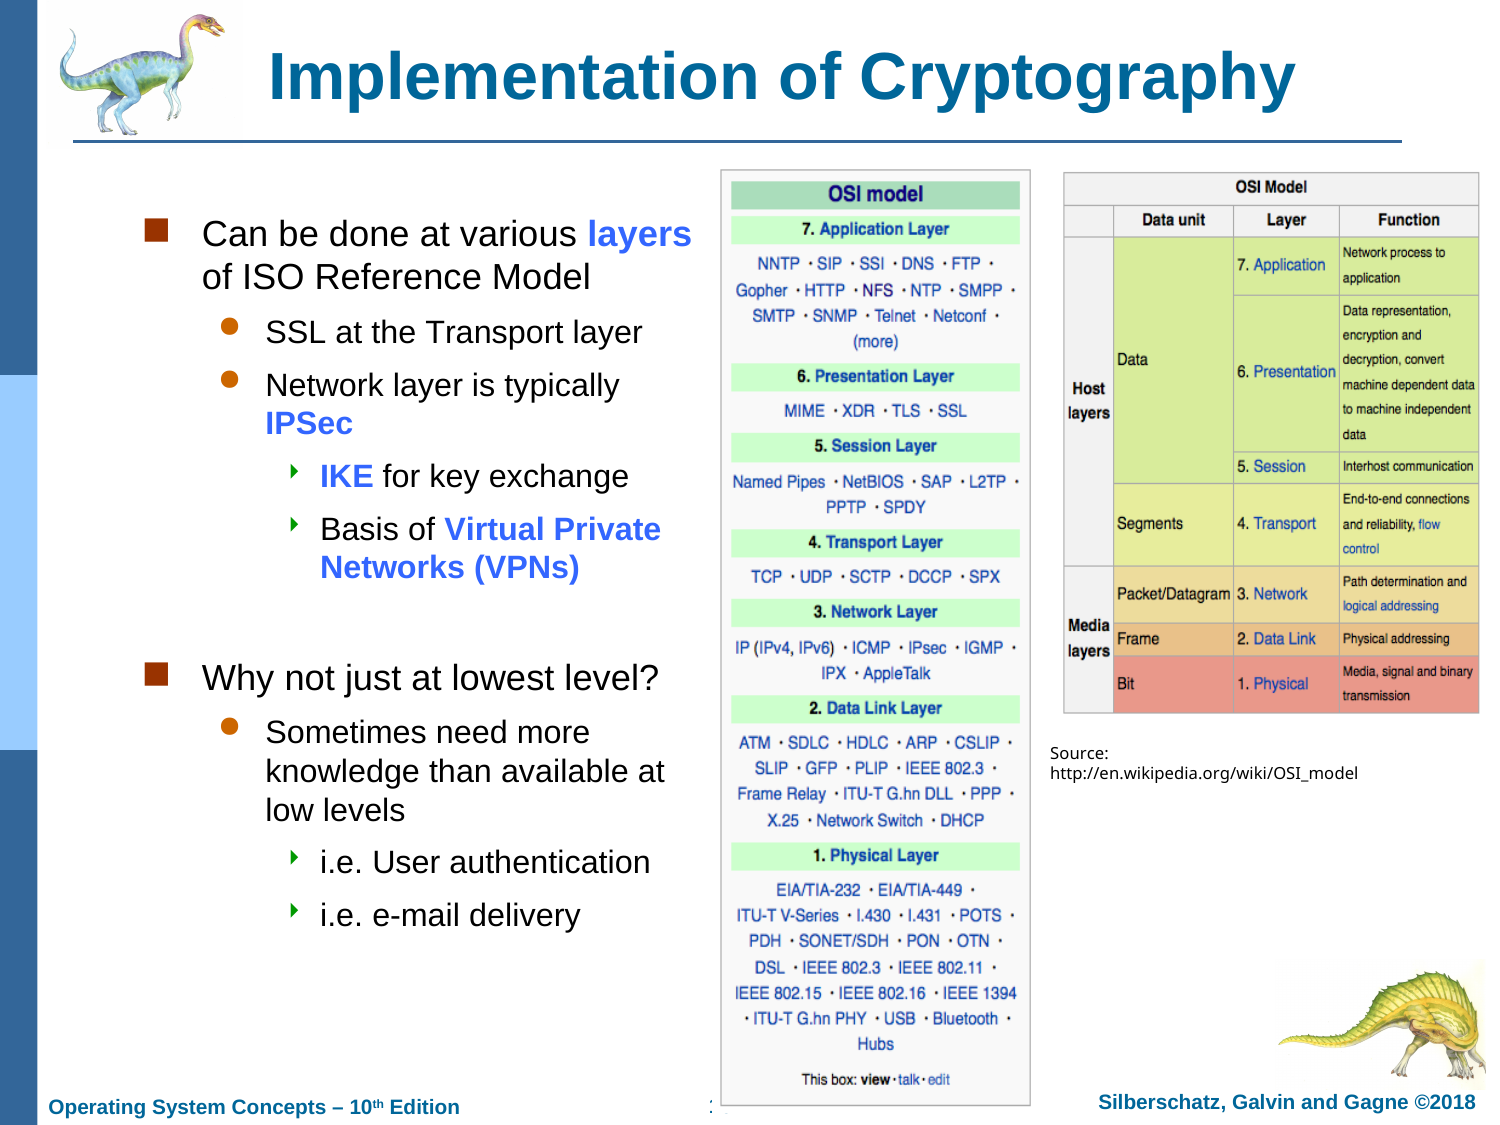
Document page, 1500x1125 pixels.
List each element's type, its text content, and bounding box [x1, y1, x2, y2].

text_box Source: http://en.wikipedia.org/wiki/OSI_model [1039, 737, 1377, 789]
picture [1415, 1094, 1423, 1099]
picture [1275, 959, 1486, 1090]
picture [1058, 160, 1488, 721]
picture [46, 0, 243, 149]
title Implementation of Cryptography [141, 25, 1426, 121]
list Can be done at various layers of ISO Reference Model SSL at the Transport layer Network layer is typically IPSec IKE for key exchange Basis of Virtual Private Networks (VPNs) Why not just at lowest level? Sometimes need more knowledge than available at low levels i.e. User authentication i.e. e-mail delivery [132, 202, 712, 946]
picture [712, 148, 1037, 1113]
